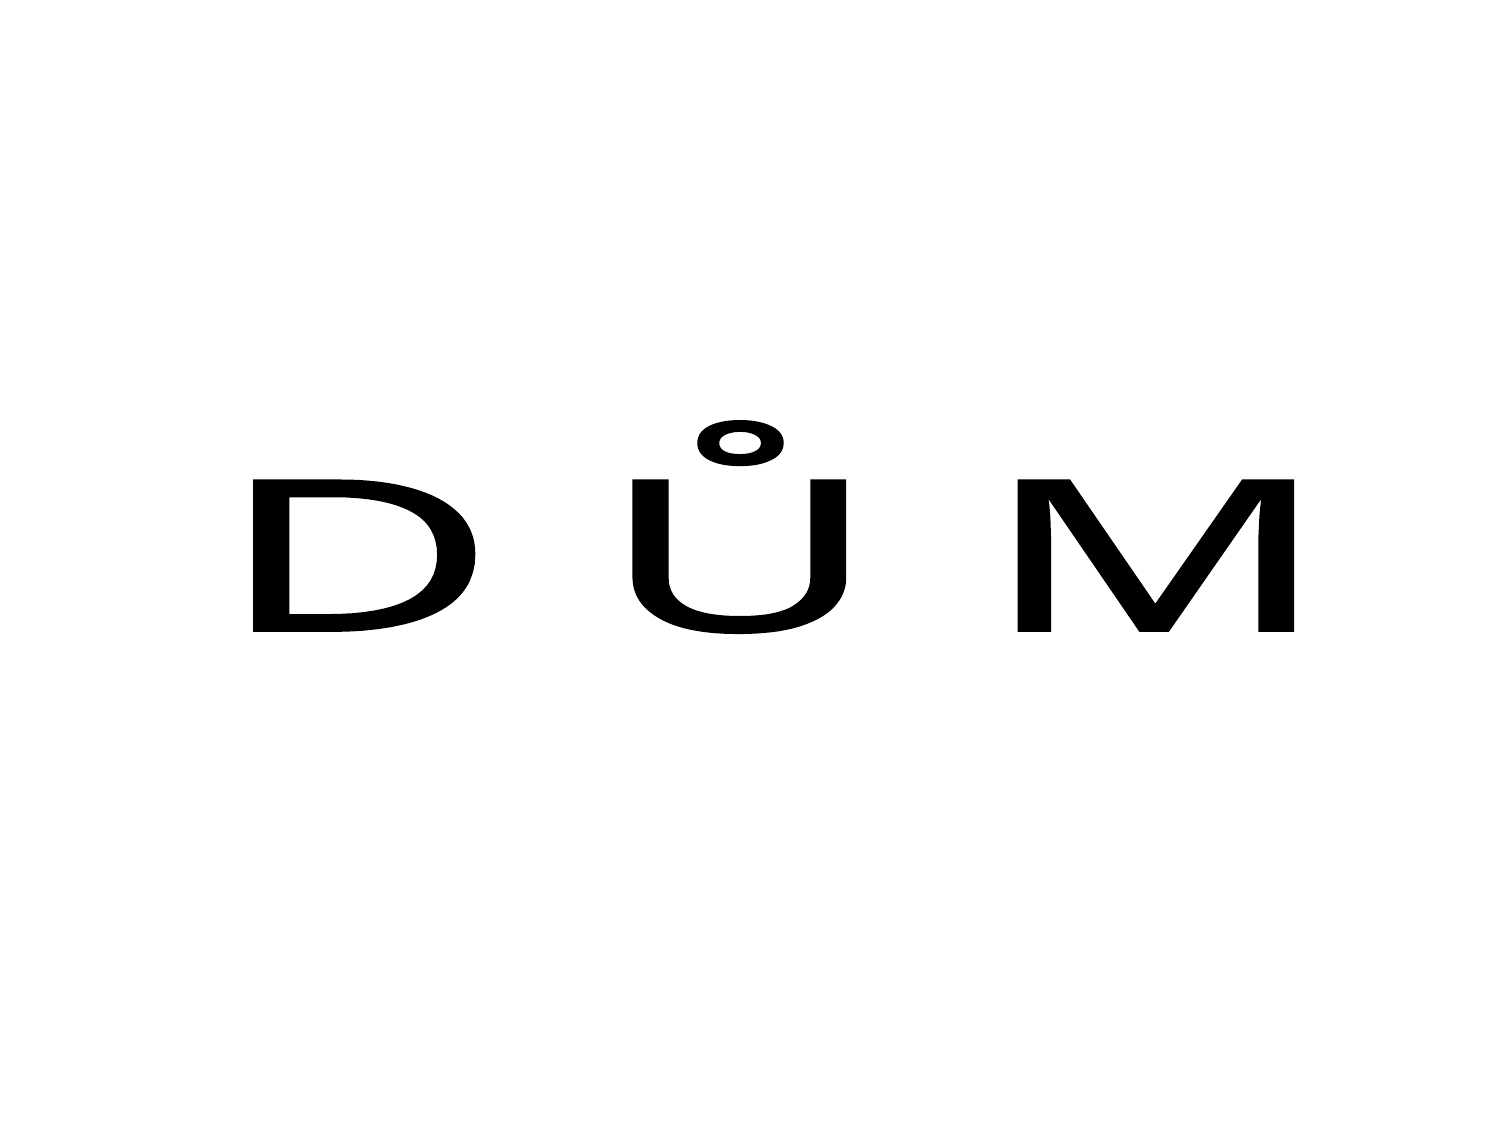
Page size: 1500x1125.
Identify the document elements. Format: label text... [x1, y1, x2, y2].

text_box D Ů M [253, 480, 475, 632]
text_box D Ů M [698, 420, 783, 466]
text_box D Ů M [633, 480, 846, 634]
text_box D Ů M [1018, 480, 1294, 632]
